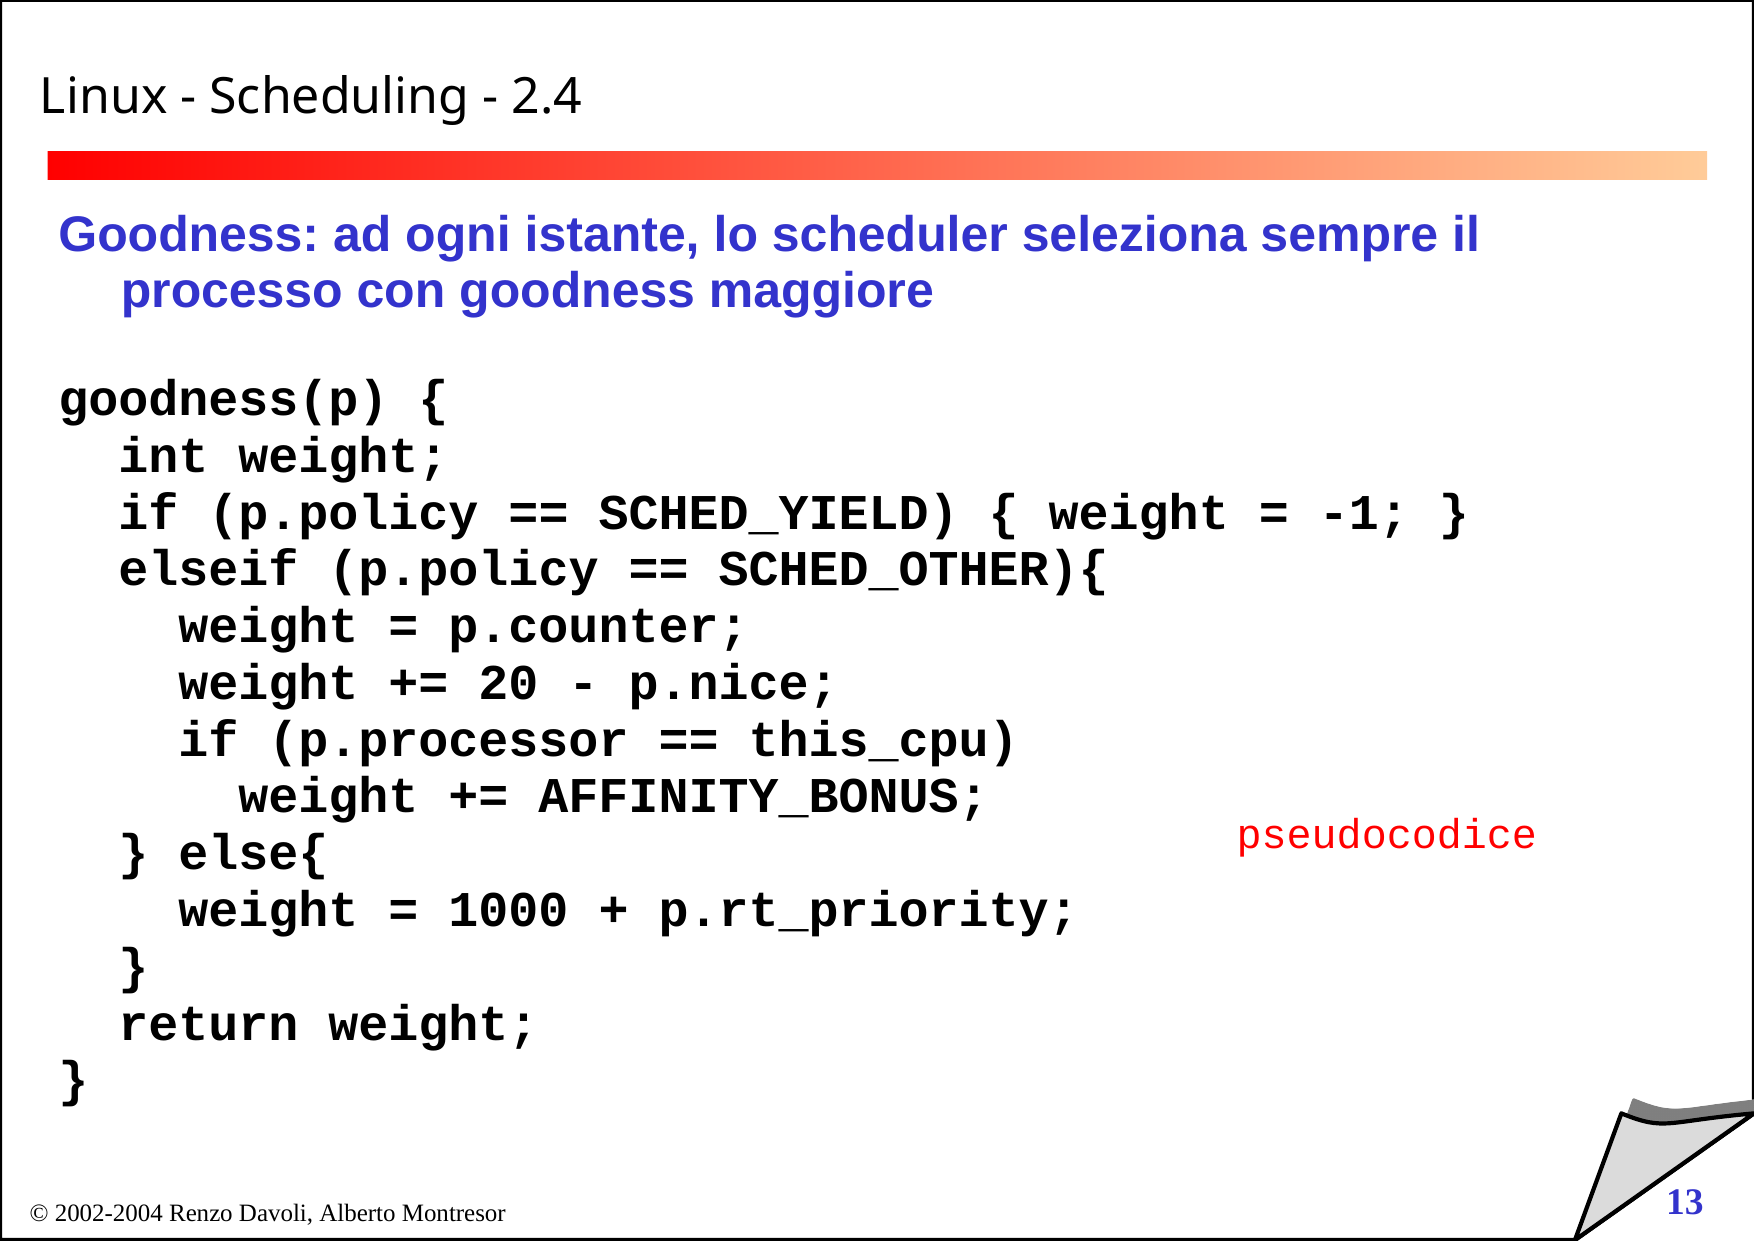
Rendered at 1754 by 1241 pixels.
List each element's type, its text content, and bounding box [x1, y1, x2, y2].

list Goodness: ad ogni istante, lo scheduler seleziona sempre il processo con goodness maggiore goodness(p) { int weight; if (p.policy == SCHED_YIELD) { weight = -1; } elseif (p.policy == SCHED_OTHER){ weight = p.counter; weight += 20 - p.nice; if (p.processor == this_cpu) weight += AFFINITY_BONUS; } else{ weight = 1000 + p.rt_priority; } return weight; } [58, 206, 1696, 1184]
text_box pseudocodice [1236, 811, 1660, 867]
title Linux - Scheduling - 2.4 [40, 49, 1714, 144]
